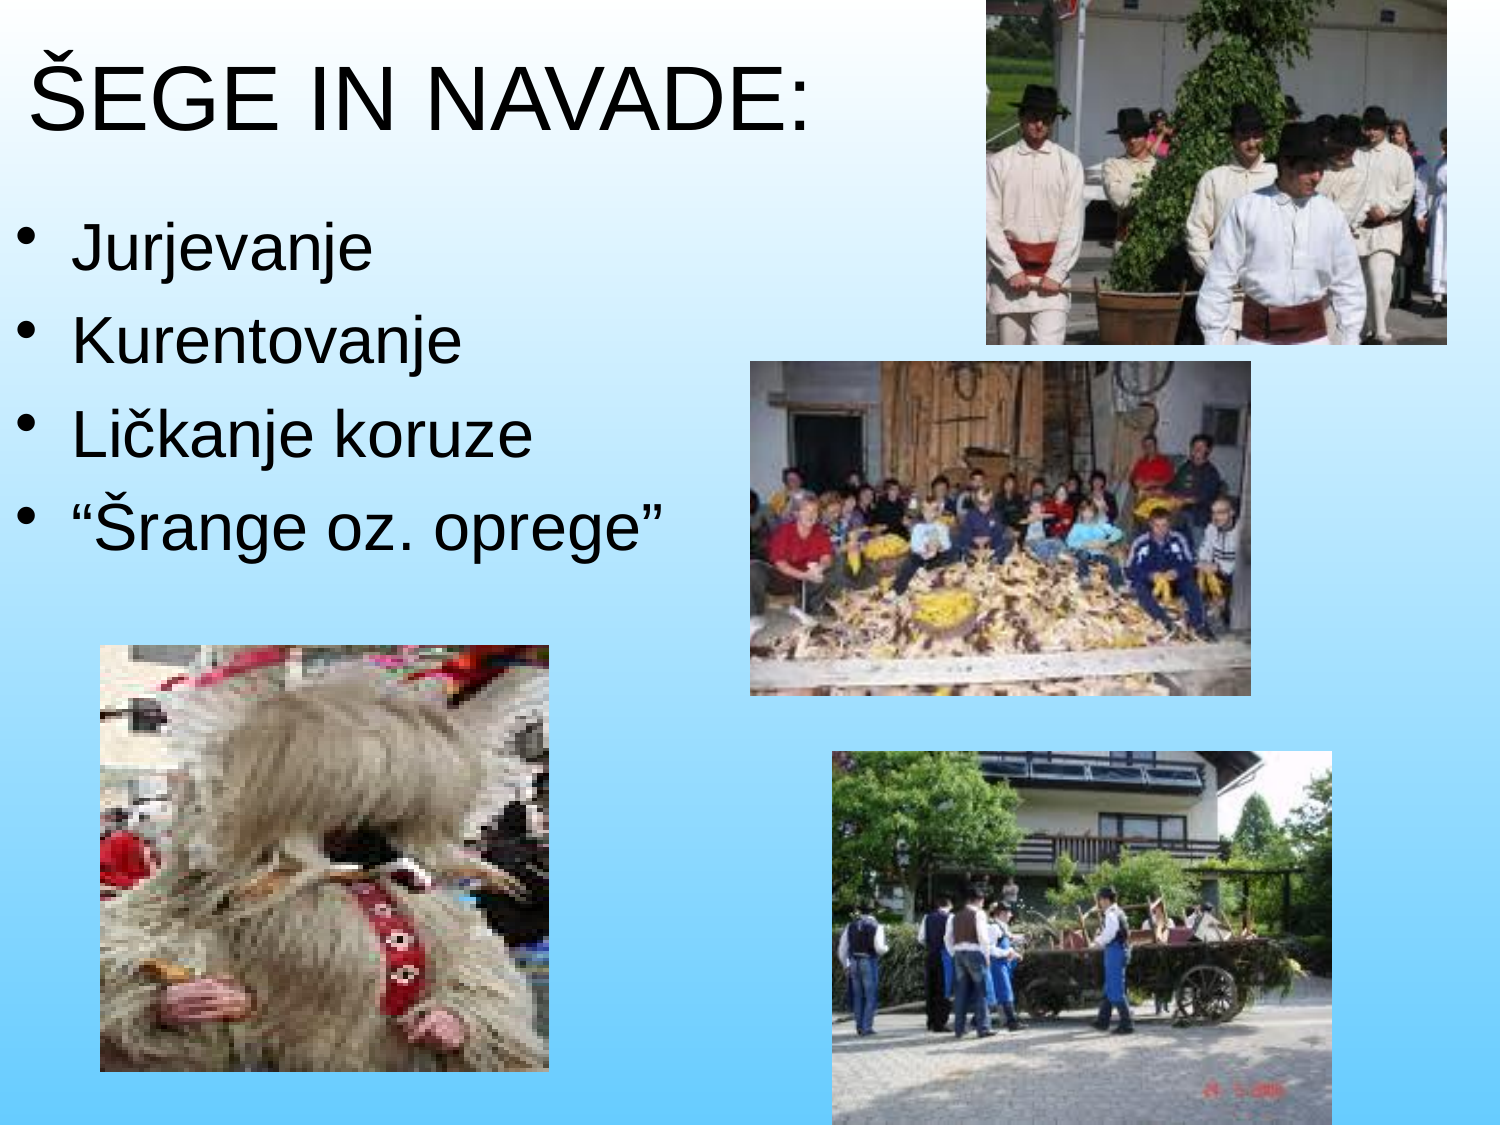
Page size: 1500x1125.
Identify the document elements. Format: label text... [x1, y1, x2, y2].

picture [986, 0, 1447, 346]
picture [832, 751, 1332, 1125]
picture [750, 361, 1251, 696]
list Jurjevanje Kurentovanje Ličkanje koruze “Šrange oz. oprege” [0, 196, 1350, 939]
title ŠEGE IN NAVADE: [0, 0, 986, 188]
picture [100, 645, 549, 1072]
